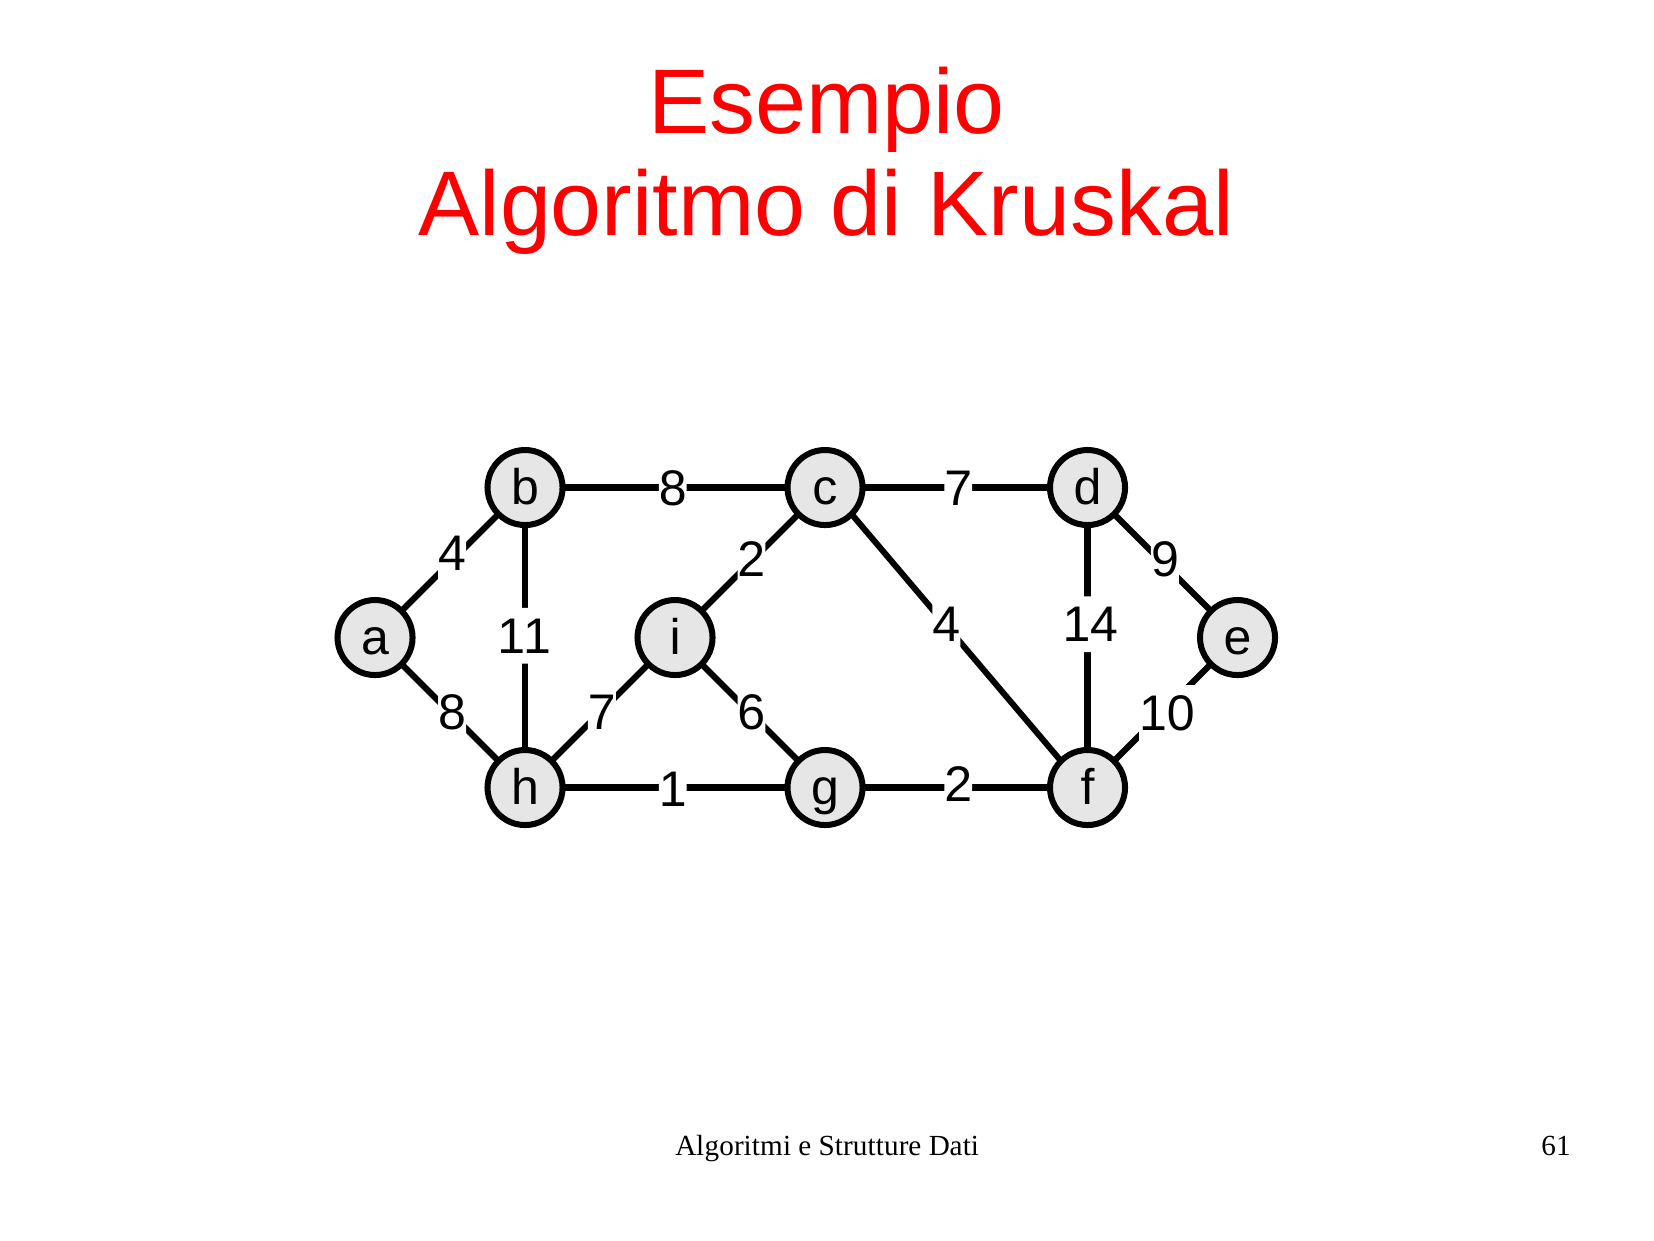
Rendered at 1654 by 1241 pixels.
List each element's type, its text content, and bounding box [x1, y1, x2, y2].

text_box 6 [737, 684, 766, 741]
text_box 4 [932, 596, 961, 653]
text_box h [487, 750, 563, 826]
title Esempio Algoritmo di Kruskal [82, 49, 1571, 257]
text_box 10 [1139, 685, 1195, 741]
text_box 14 [1062, 596, 1119, 653]
text_box e [1200, 600, 1276, 676]
text_box i [637, 600, 713, 676]
text_box a [337, 600, 413, 676]
text_box 8 [438, 684, 467, 741]
text_box b [487, 450, 563, 525]
text_box 2 [737, 531, 766, 588]
text_box 2 [944, 756, 973, 812]
text_box 1 [658, 761, 687, 818]
text_box g [787, 750, 863, 826]
text_box 7 [587, 684, 616, 741]
text_box 9 [1150, 531, 1179, 588]
text_box f [1050, 750, 1126, 826]
text_box c [787, 450, 863, 526]
text_box 8 [658, 460, 687, 516]
text_box 11 [497, 607, 557, 664]
text_box 4 [438, 525, 467, 581]
text_box d [1050, 450, 1126, 525]
text_box 7 [944, 460, 973, 517]
